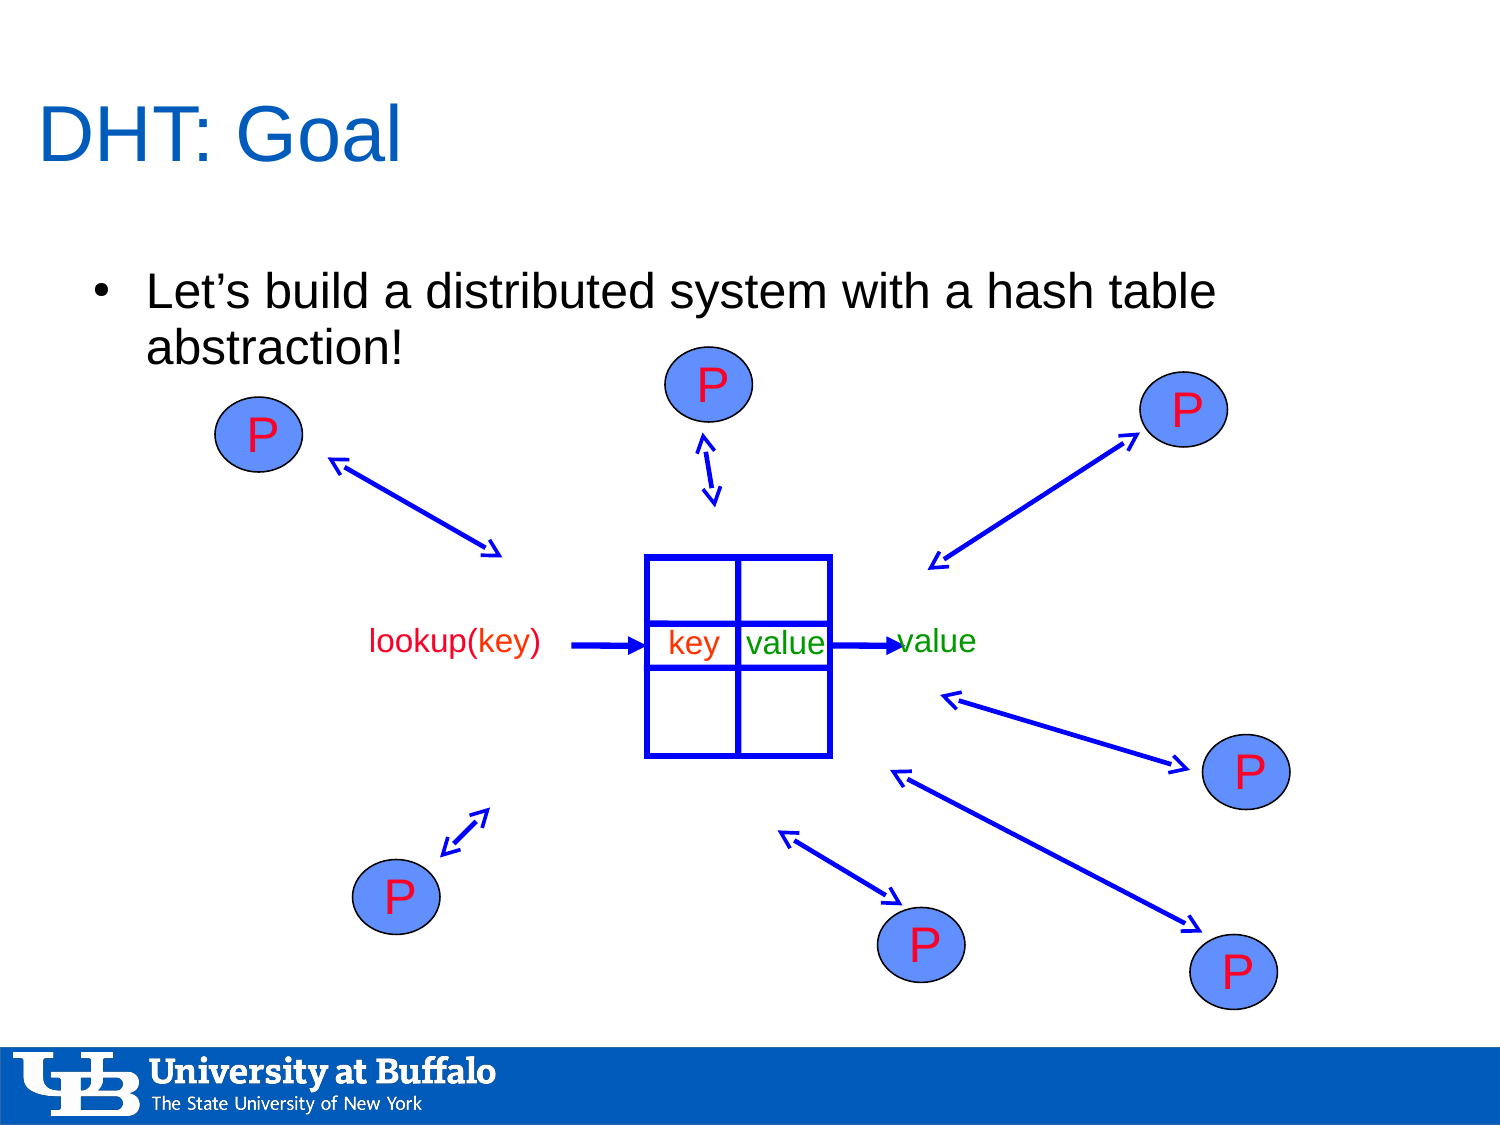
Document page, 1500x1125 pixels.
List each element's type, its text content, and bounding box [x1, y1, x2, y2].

text_box [1140, 380, 1156, 439]
text_box [1202, 743, 1218, 801]
title DHT: Goal [37, 40, 1388, 228]
text_box [1270, 951, 1278, 993]
text_box P [1218, 732, 1282, 808]
text_box [432, 875, 441, 919]
text_box key [653, 614, 735, 620]
text_box [877, 916, 893, 974]
text_box [214, 405, 231, 464]
text_box [957, 923, 966, 967]
text_box [1282, 750, 1291, 794]
text_box P [681, 344, 745, 420]
text_box [664, 355, 681, 414]
picture [13, 1052, 496, 1116]
text_box [1189, 943, 1206, 1001]
text_box [1220, 388, 1228, 431]
text_box value [882, 611, 992, 667]
text_box key [653, 627, 735, 664]
text_box P [893, 905, 957, 981]
text_box P [1206, 932, 1270, 1008]
list Let’s build a distributed system with a hash table abstraction! [75, 263, 1425, 916]
text_box [295, 413, 303, 456]
text_box P [1156, 369, 1220, 445]
text_box P [231, 394, 295, 470]
text_box P [368, 857, 432, 933]
text_box [745, 363, 753, 406]
text_box [352, 868, 368, 926]
text_box lookup(key) [354, 611, 556, 667]
text_box value [742, 614, 841, 670]
